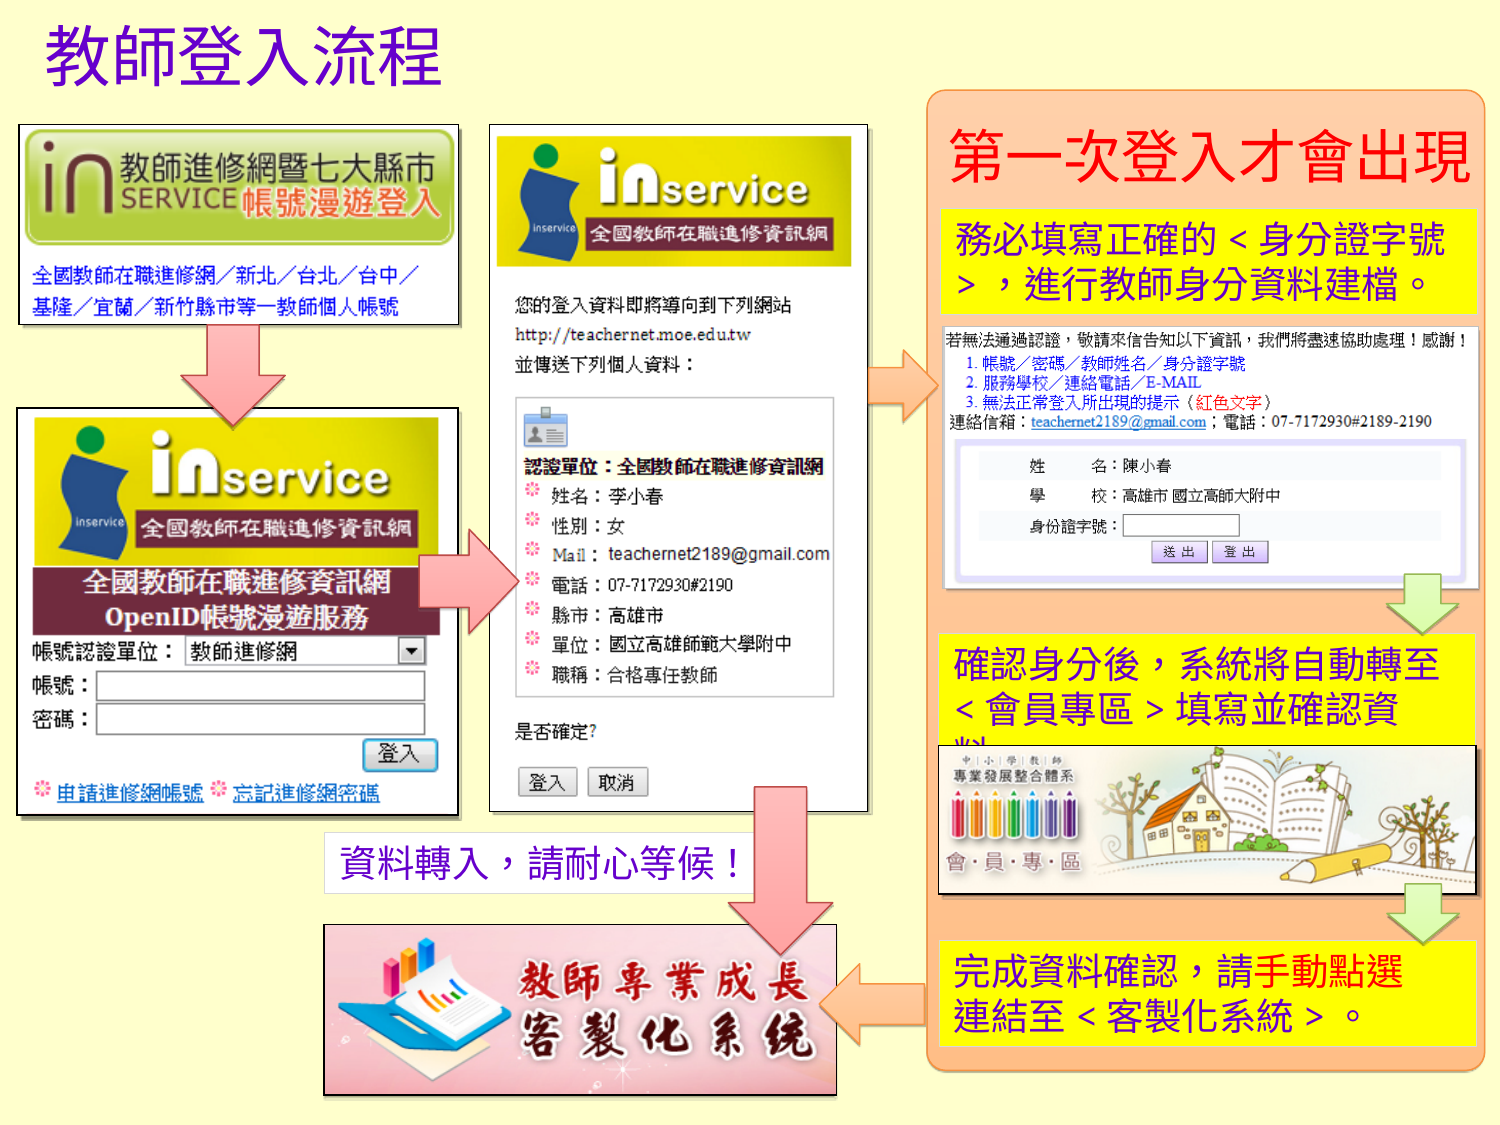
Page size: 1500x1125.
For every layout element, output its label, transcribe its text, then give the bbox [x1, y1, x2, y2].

picture [17, 408, 458, 815]
text_box [419, 529, 520, 634]
text_box 務必填寫正確的<身分證字號>，進行教師身分資料建檔。 [940, 208, 1478, 315]
text_box [728, 786, 833, 955]
text_box 第一次登入才會出現 [932, 112, 1494, 198]
picture [19, 125, 458, 324]
text_box 教師登入流程 [29, 7, 488, 104]
text_box [868, 90, 1485, 1071]
text_box 確認身分後，系統將自動轉至 <會員專區>填寫並確認資料。 [938, 633, 1476, 740]
text_box [819, 963, 925, 1045]
picture [942, 326, 1478, 588]
text_box [180, 324, 286, 427]
picture [490, 125, 867, 811]
text_box 完成資料確認，請手動點選 連結至<客製化系統>。 [938, 940, 1477, 1047]
picture [939, 746, 1476, 894]
text_box 資料轉入，請耐心等候！ [324, 832, 754, 894]
picture [324, 925, 836, 1095]
